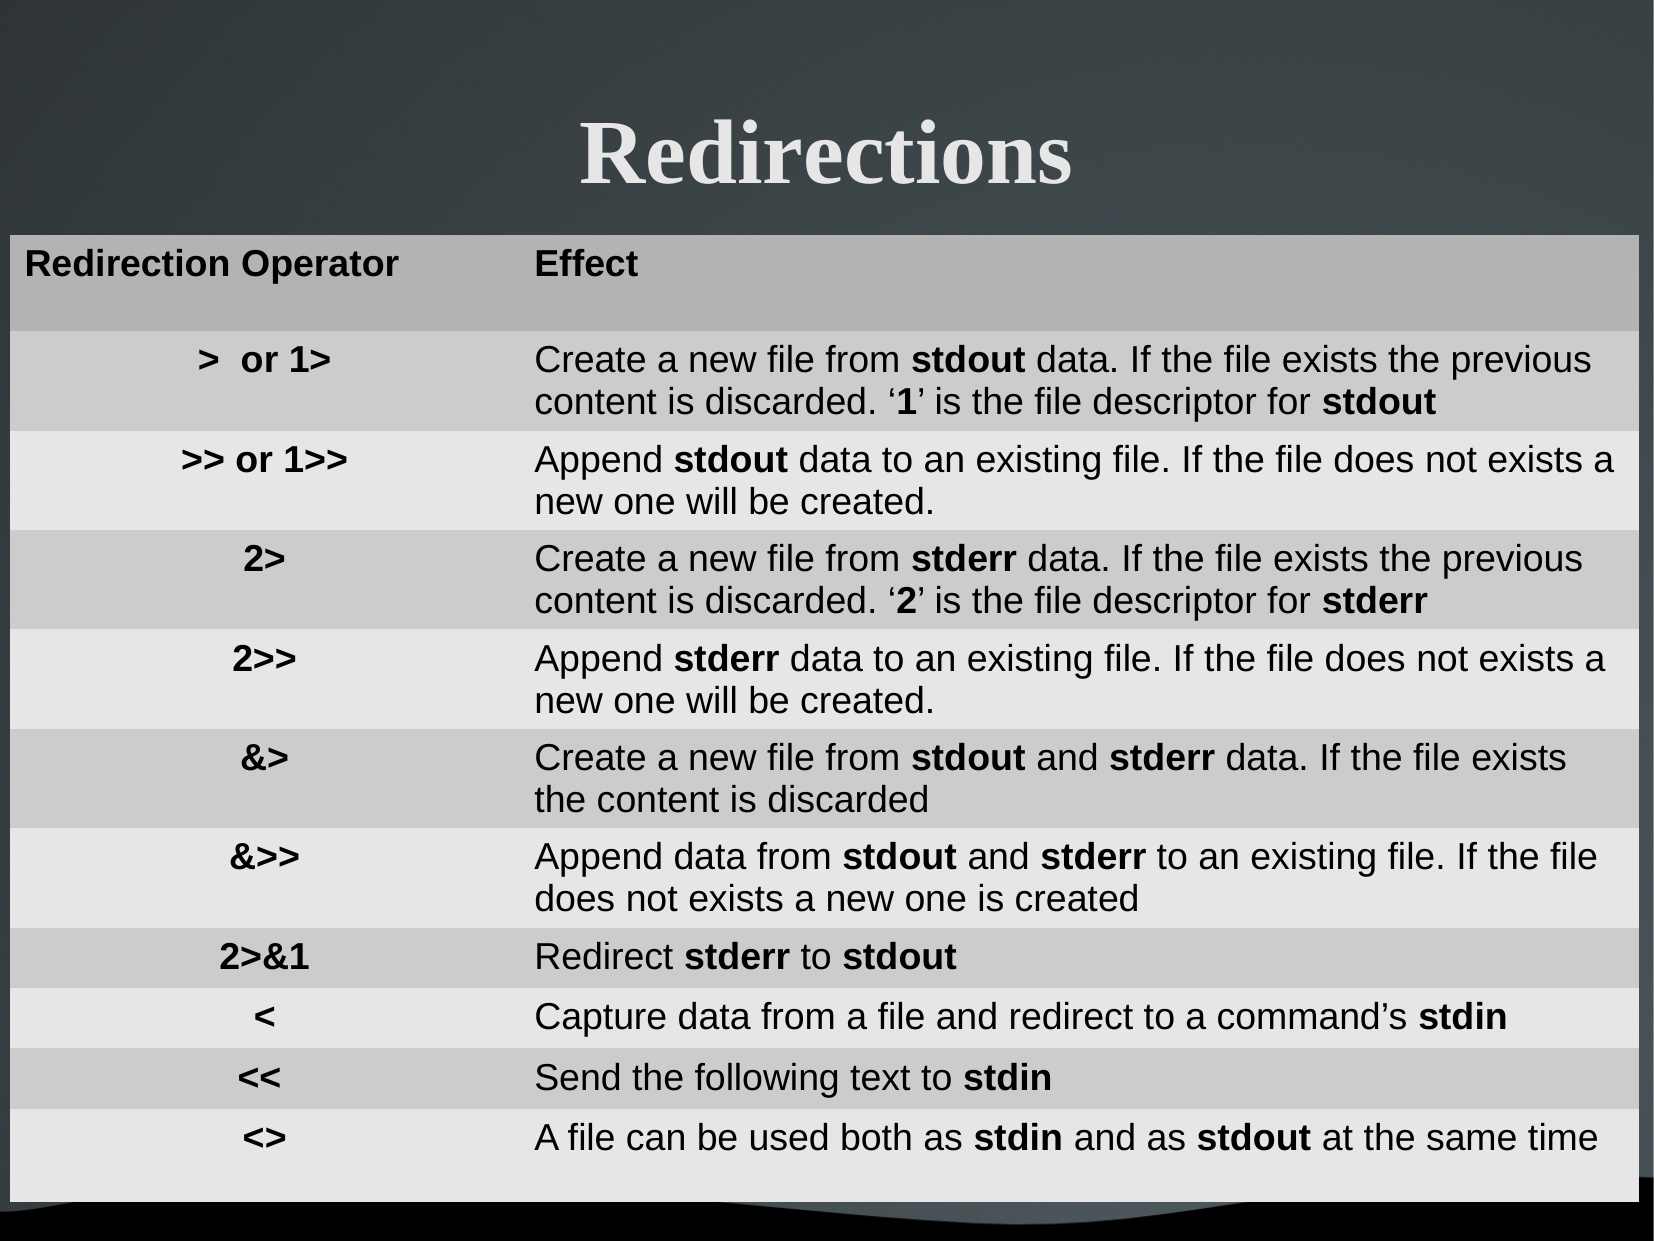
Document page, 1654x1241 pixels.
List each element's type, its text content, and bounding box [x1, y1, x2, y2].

table_cell Append stdout data to an existing file. If the file does not exists a new one will be created. [520, 431, 1639, 530]
table_cell 2>&1 [10, 928, 520, 988]
table_header Redirection Operator [10, 235, 520, 331]
table_cell Redirect stderr to stdout [520, 928, 1639, 988]
table_cell &> [10, 729, 520, 828]
table_cell &>> [10, 828, 520, 928]
table_cell 2> [10, 530, 520, 629]
table_header Effect [520, 235, 1639, 331]
table_cell A file can be used both as stdin and as stdout at the same time [520, 1109, 1639, 1202]
table_cell Append stderr data to an existing file. If the file does not exists a new one will be created. [520, 629, 1639, 729]
table_cell > or 1> [10, 331, 520, 431]
table_cell << [10, 1048, 520, 1109]
table_cell Create a new file from stdout data. If the file exists the previous content is discarded. ‘1’ is the file descriptor for stdout [520, 331, 1639, 431]
table_cell Create a new file from stderr data. If the file exists the previous content is discarded. ‘2’ is the file descriptor for stderr [520, 530, 1639, 629]
table_cell Create a new file from stdout and stderr data. If the file exists the content is discarded [520, 729, 1639, 828]
table_cell >> or 1>> [10, 431, 520, 530]
table_cell Capture data from a file and redirect to a command’s stdin [520, 988, 1639, 1048]
table_cell 2>> [10, 629, 520, 729]
picture [0, 0, 1654, 1241]
table_cell <> [10, 1109, 520, 1202]
table_cell Send the following text to stdin [520, 1048, 1639, 1109]
table_cell Append data from stdout and stderr to an existing file. If the file does not exists a new one is created [520, 828, 1639, 928]
title Redirections [82, 49, 1571, 257]
table_cell < [10, 988, 520, 1048]
